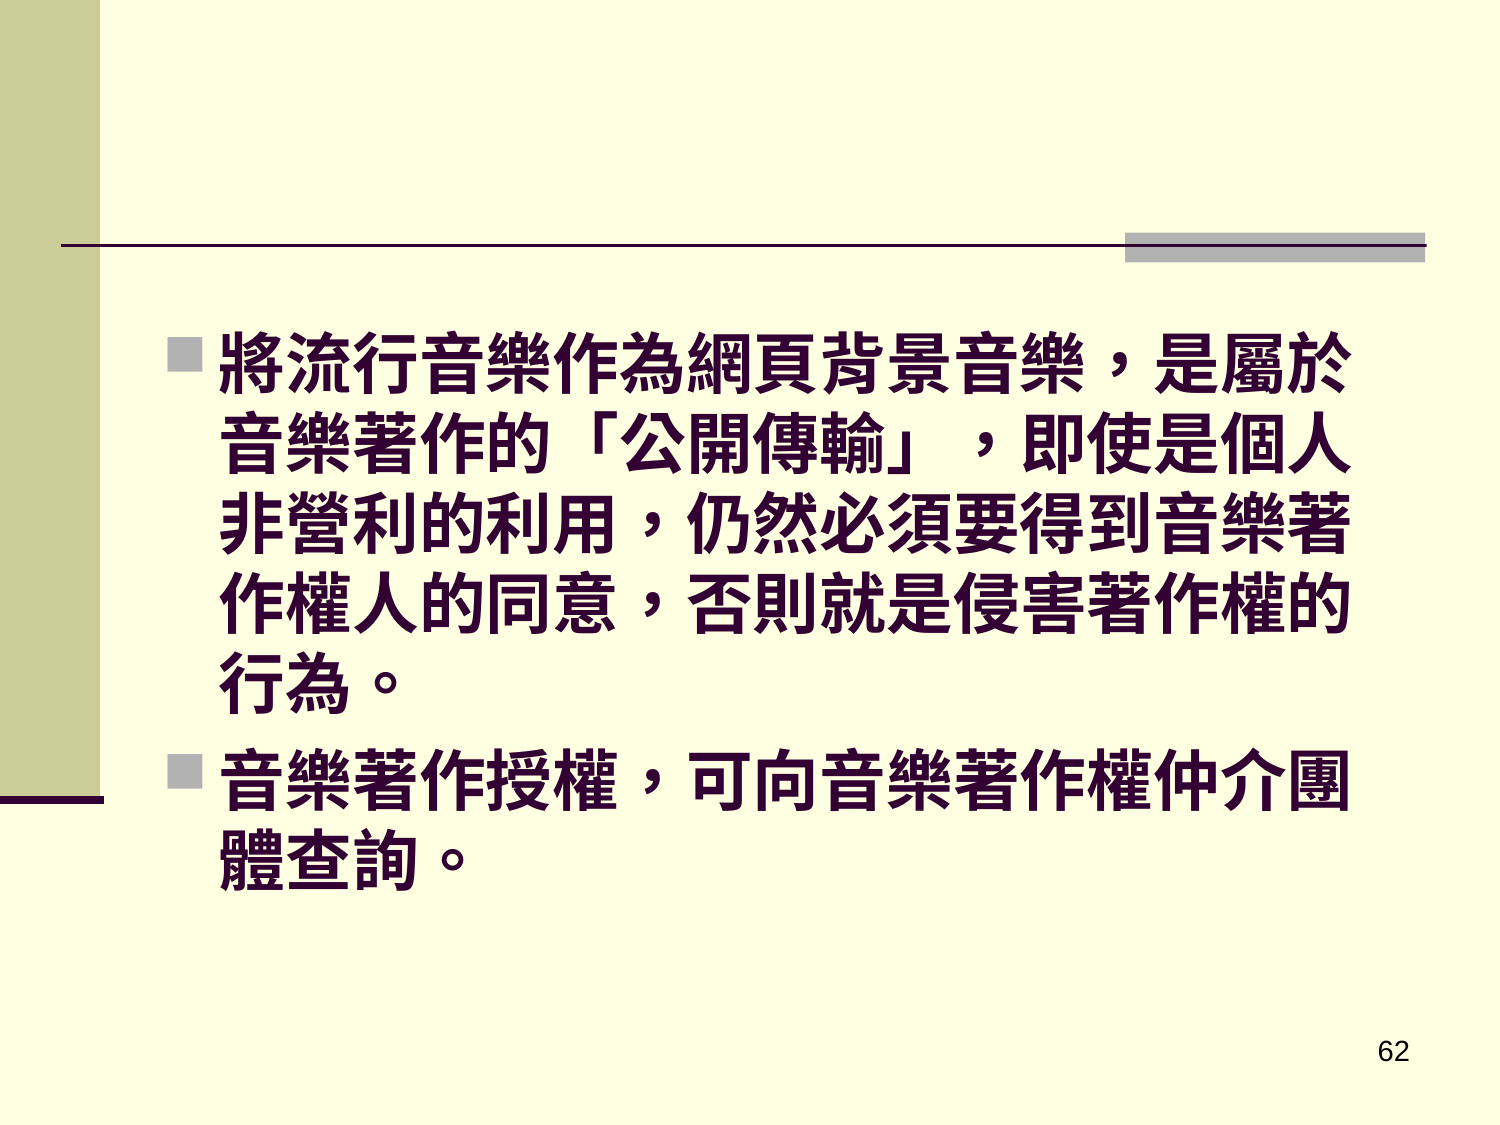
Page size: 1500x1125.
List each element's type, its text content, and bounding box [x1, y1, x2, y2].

list 將流行音樂作為網頁背景音樂，是屬於音樂著作的「公開傳輸」，即使是個人非營利的利用，仍然必須要得到音樂著作權人的同意，否則就是侵害著作權的行為。 音樂著作授權，可向音樂著作權仲介團體查詢。 [147, 314, 1426, 1005]
text_box <編號> [1074, 1024, 1426, 1103]
